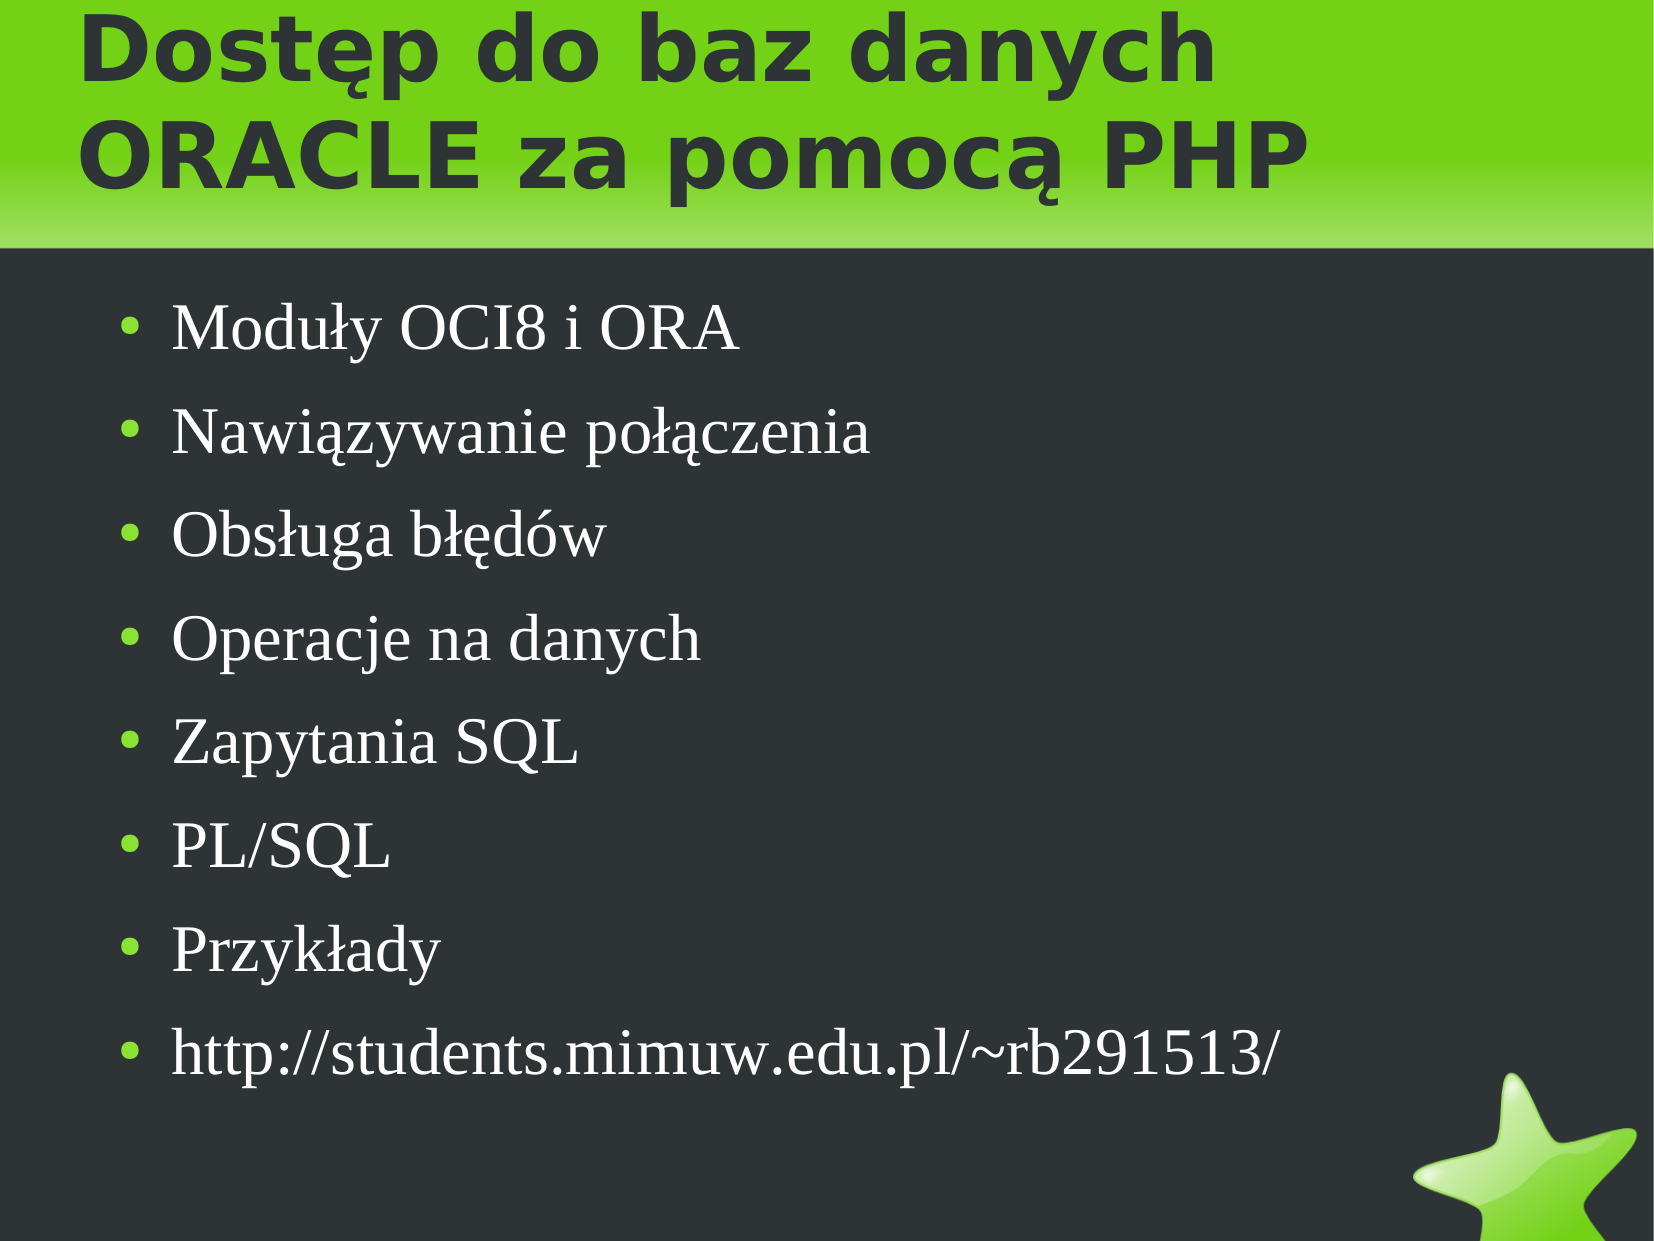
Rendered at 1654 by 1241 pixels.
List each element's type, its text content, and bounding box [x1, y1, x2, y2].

title Dostęp do baz danych ORACLE za pomocą PHP [76, 0, 1565, 211]
picture [0, 0, 1654, 1241]
list Moduły OCI8 i ORA Nawiązywanie połączenia Obsługa błędów Operacje na danych Zapytania SQL PL/SQL Przykłady http://students.mimuw.edu.pl/~rb291513/ [82, 290, 1571, 1241]
